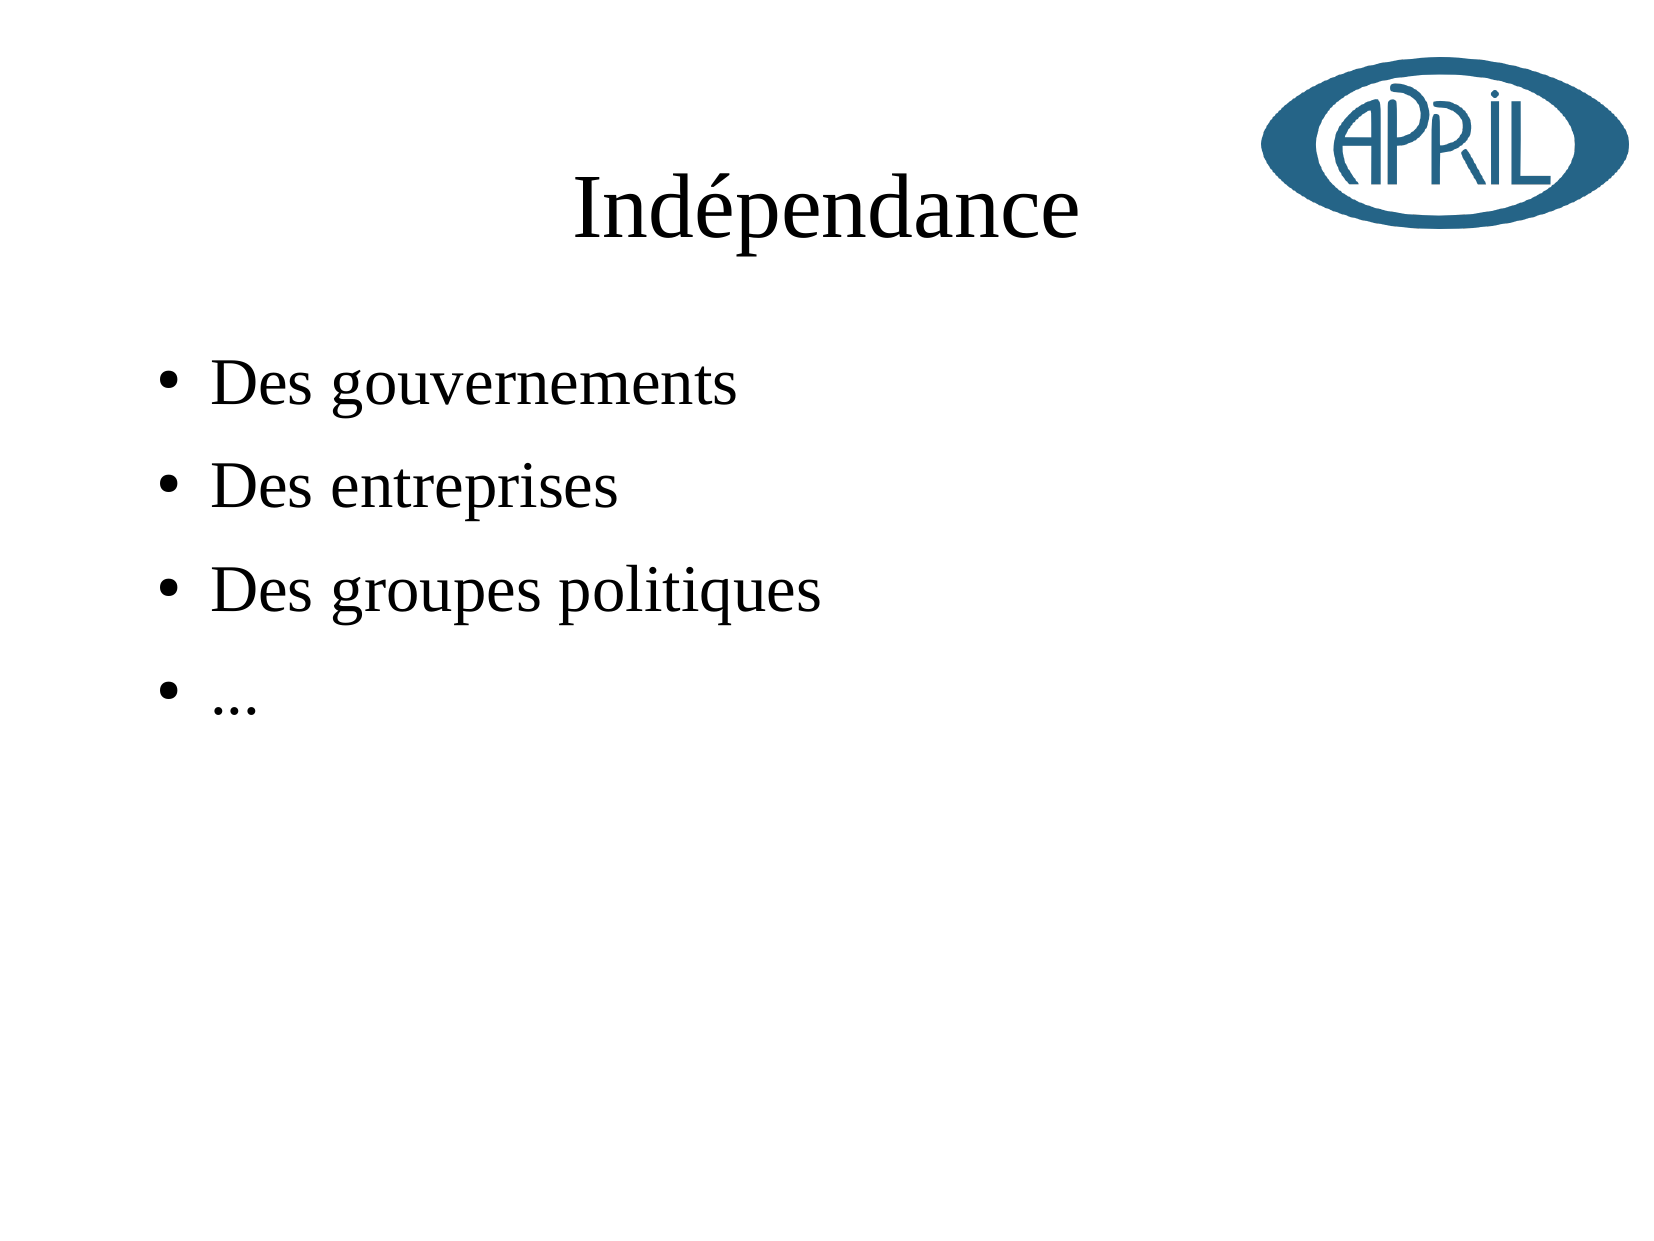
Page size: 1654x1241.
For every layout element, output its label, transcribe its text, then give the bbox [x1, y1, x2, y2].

list Des gouvernements Des entreprises Des groupes politiques ... [121, 344, 1534, 1127]
title Indépendance [121, 102, 1534, 311]
picture [1261, 57, 1629, 229]
